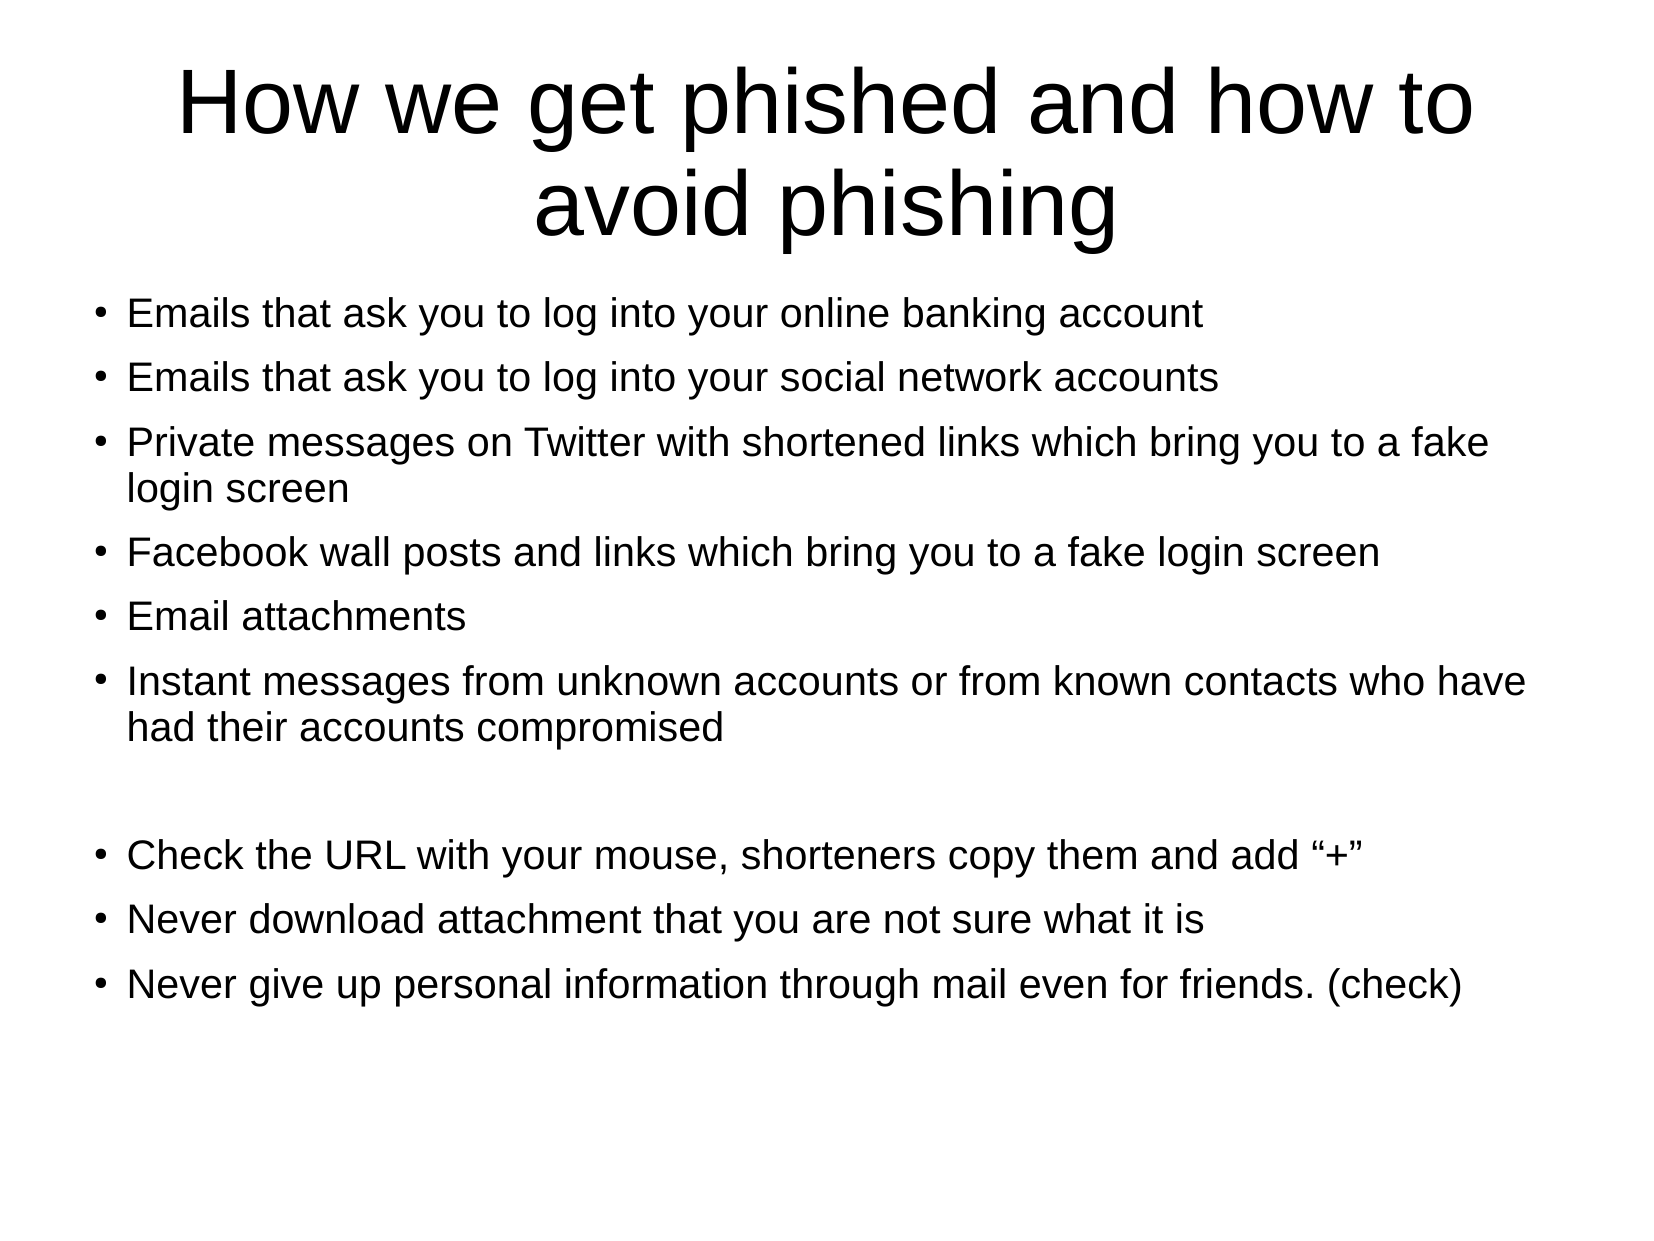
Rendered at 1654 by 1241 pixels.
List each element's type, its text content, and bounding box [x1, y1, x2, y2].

list Emails that ask you to log into your online banking account Emails that ask you to log into your social network accounts Private messages on Twitter with shortened links which bring you to a fake login screen Facebook wall posts and links which bring you to a fake login screen Email attachments Instant messages from unknown accounts or from known contacts who have had their accounts compromised Check the URL with your mouse, shorteners copy them and add “+” Never download attachment that you are not sure what it is Never give up personal information through mail even for friends. (check) [82, 290, 1571, 1010]
title How we get phished and how to avoid phishing [82, 49, 1571, 257]
